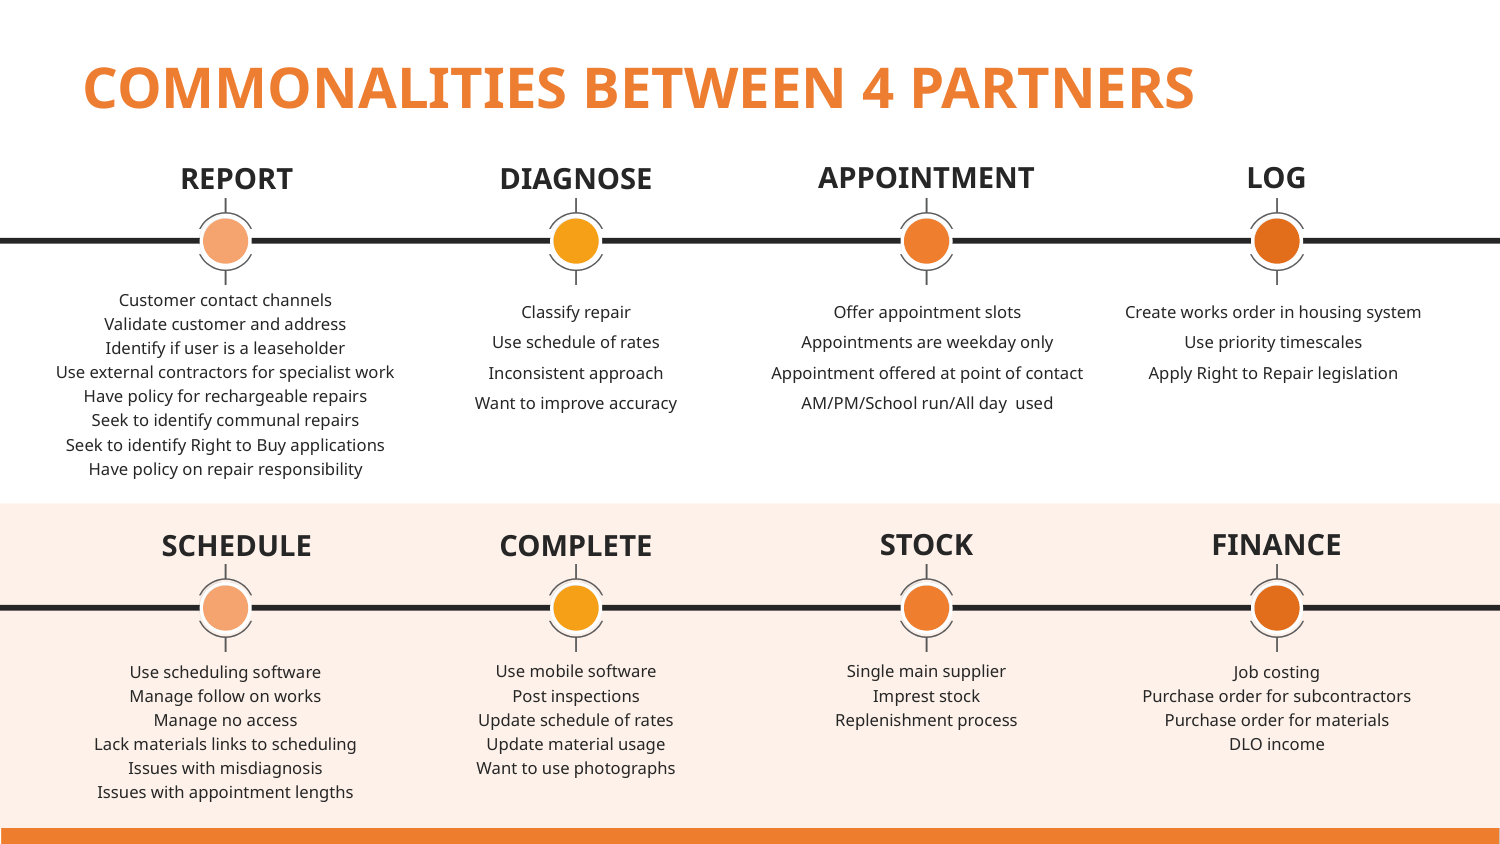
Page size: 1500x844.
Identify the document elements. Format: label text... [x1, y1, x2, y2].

text_box [0, 237, 199, 244]
text_box [1254, 585, 1300, 631]
text_box FINANCE [1192, 493, 1362, 594]
picture [549, 198, 603, 285]
text_box [203, 218, 249, 264]
picture [1250, 564, 1304, 652]
text_box COMMONALITIES BETWEEN 4 PARTNERS [71, 46, 1424, 135]
text_box [553, 218, 599, 264]
text_box [0, 503, 1500, 829]
text_box [252, 237, 549, 244]
picture [199, 564, 252, 652]
text_box Job costing Purchase order for subcontractors Purchase order for materials DLO income [1119, 655, 1435, 758]
text_box [1304, 237, 1500, 244]
text_box APPOINTMENT [796, 135, 1057, 227]
text_box Classify repair Use schedule of rates Inconsistent approach Want to improve accuracy [445, 296, 707, 412]
text_box SCHEDULE [115, 517, 359, 572]
text_box REPORT [115, 150, 359, 205]
text_box Offer appointment slots Appointments are weekday only Appointment offered at point of contact AM/PM/School run/All day used [738, 296, 1117, 445]
text_box [603, 237, 900, 244]
picture [900, 564, 953, 652]
text_box [1254, 218, 1300, 264]
text_box [904, 585, 950, 631]
text_box STOCK [796, 494, 1057, 594]
text_box Use mobile software Post inspections Update schedule of rates Update material usage Want to use photographs [418, 655, 734, 781]
text_box DIAGNOSE [454, 135, 698, 228]
picture [549, 564, 603, 652]
picture [199, 198, 252, 285]
picture [900, 198, 953, 285]
text_box [553, 585, 599, 631]
text_box [904, 218, 950, 264]
text_box Customer contact channels Validate customer and address Identify if user is a leaseholder Use external contractors for specialist work Have policy for rechargeable repairs Seek to identify communal repairs Seek to identify Right to Buy applications Have policy on repair responsibility [33, 283, 418, 480]
text_box LOG [1192, 135, 1362, 227]
text_box Use scheduling software Manage follow on works Manage no access Lack materials links to scheduling Issues with misdiagnosis Issues with appointment lengths [67, 655, 384, 805]
text_box [953, 237, 1250, 244]
picture [0, 829, 1500, 844]
text_box COMPLETE [454, 495, 698, 595]
text_box Single main supplier Imprest stock Replenishment process [768, 655, 1085, 734]
text_box Create works order in housing system Use priority timescales Apply Right to Repair legislation [1098, 296, 1450, 398]
picture [1250, 198, 1304, 285]
